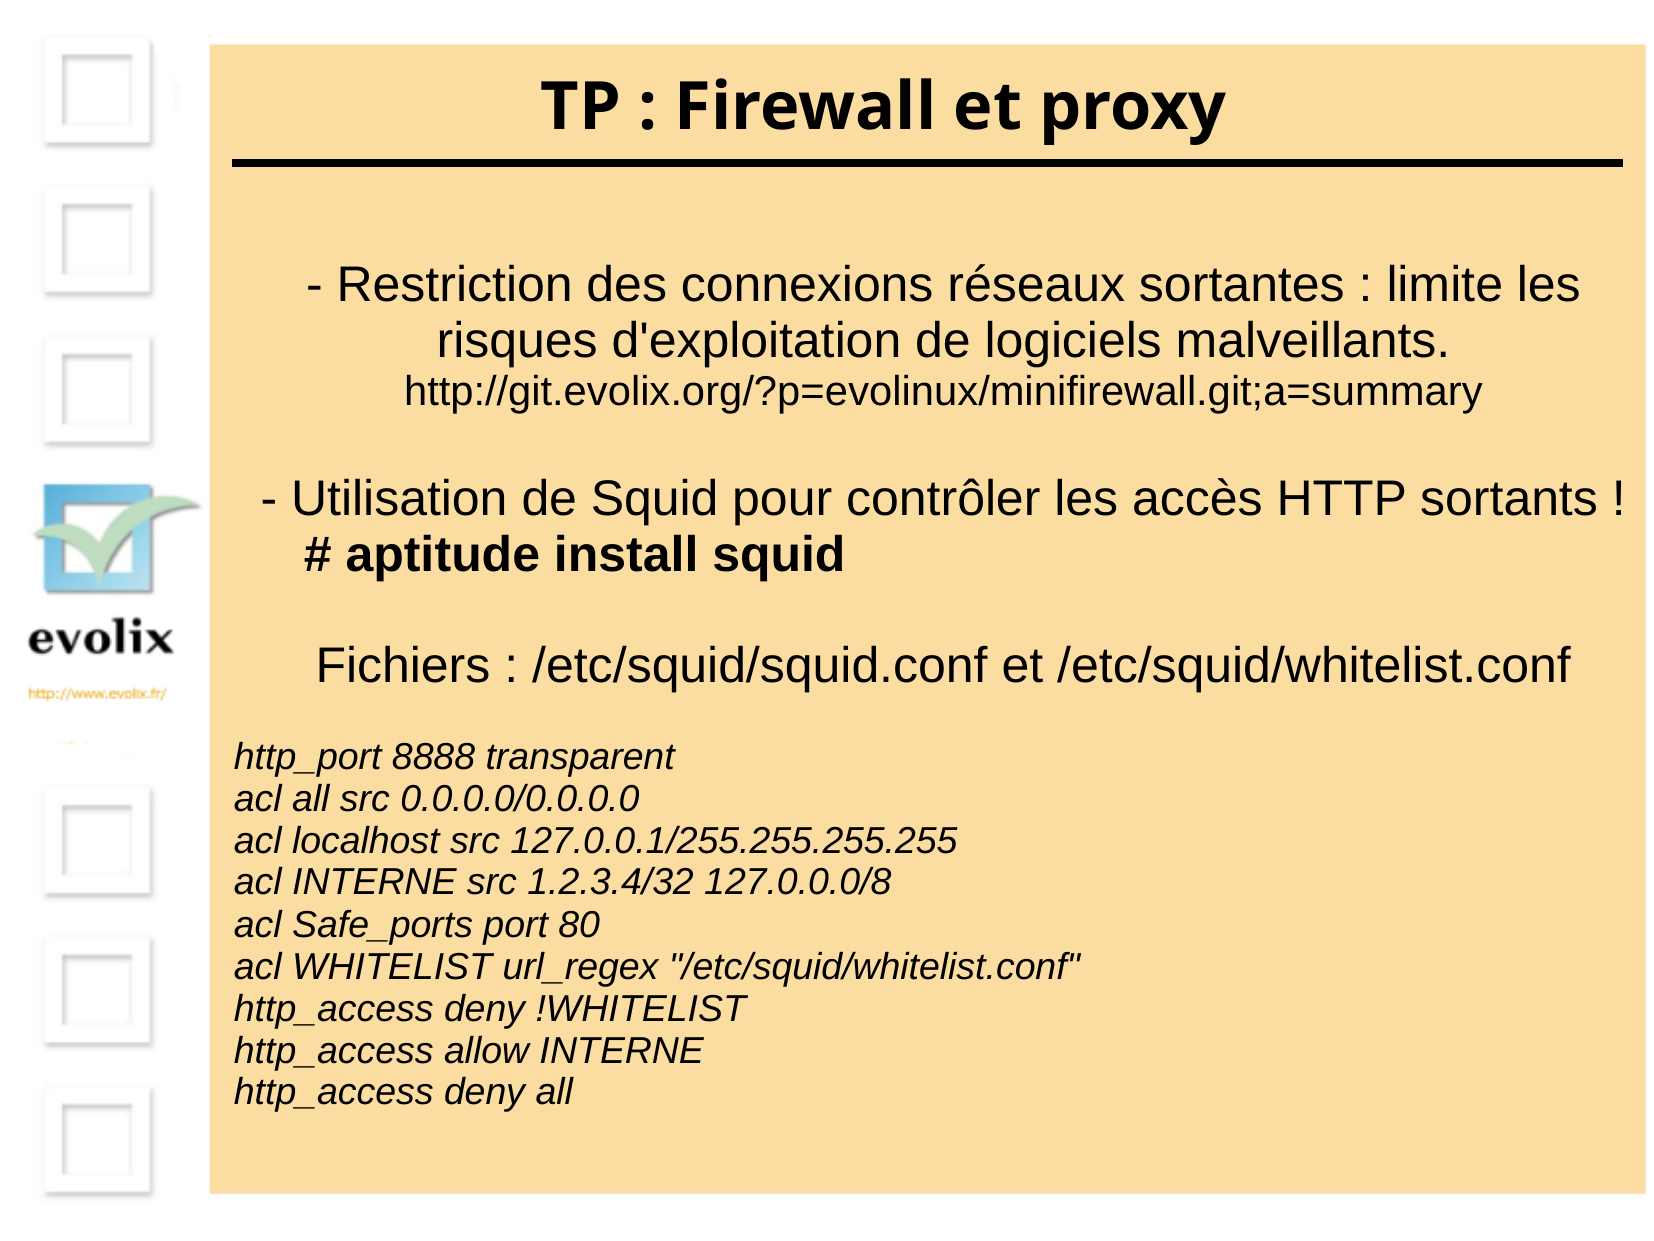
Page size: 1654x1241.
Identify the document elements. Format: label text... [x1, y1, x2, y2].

picture [0, 35, 1654, 1204]
subtitle - Restriction des connexions réseaux sortantes : limite les risques d'exploitation de logiciels malveillants. http://git.evolix.org/?p=evolinux/minifirewall.git;a=summary - Utilisation de Squid pour contrôler les accès HTTP sortants ! # aptitude install squid Fichiers : /etc/squid/squid.conf et /etc/squid/whitelist.conf http_port 8888 transparent acl all src 0.0.0.0/0.0.0.0 acl localhost src 127.0.0.1/255.255.255.255 acl INTERNE src 1.2.3.4/32 127.0.0.0/8 acl Safe_ports port 80 acl WHITELIST url_regex "/etc/squid/whitelist.conf" http_access deny !WHITELIST http_access allow INTERNE http_access deny all [233, 256, 1654, 1169]
title TP : Firewall et proxy [140, 0, 1629, 208]
